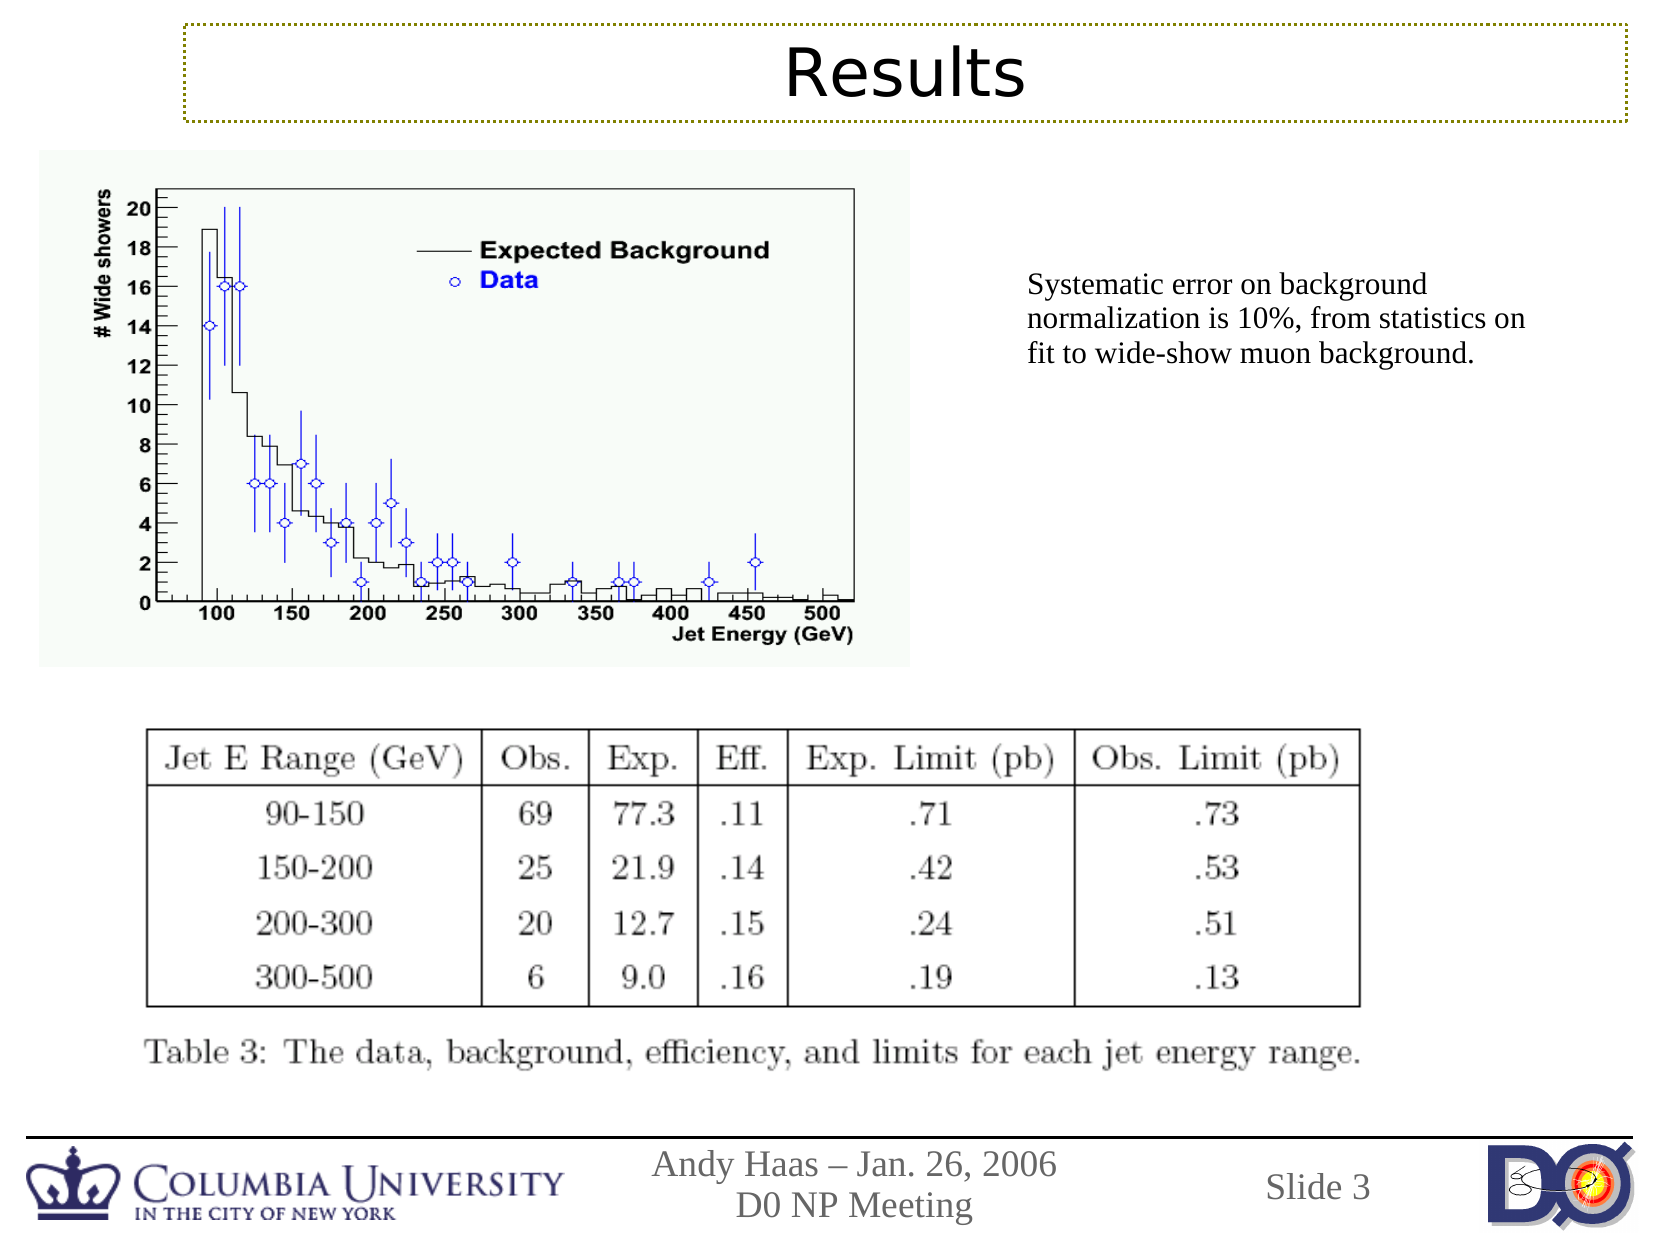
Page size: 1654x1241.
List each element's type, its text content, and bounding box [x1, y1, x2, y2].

picture [39, 150, 910, 667]
picture [114, 701, 1384, 1082]
picture [1479, 1140, 1639, 1233]
text_box Systematic error on background normalization is 10%, from statistics on fit to wide-show muon background. [1027, 266, 1531, 374]
picture [26, 1146, 565, 1220]
title Results [184, 24, 1627, 122]
